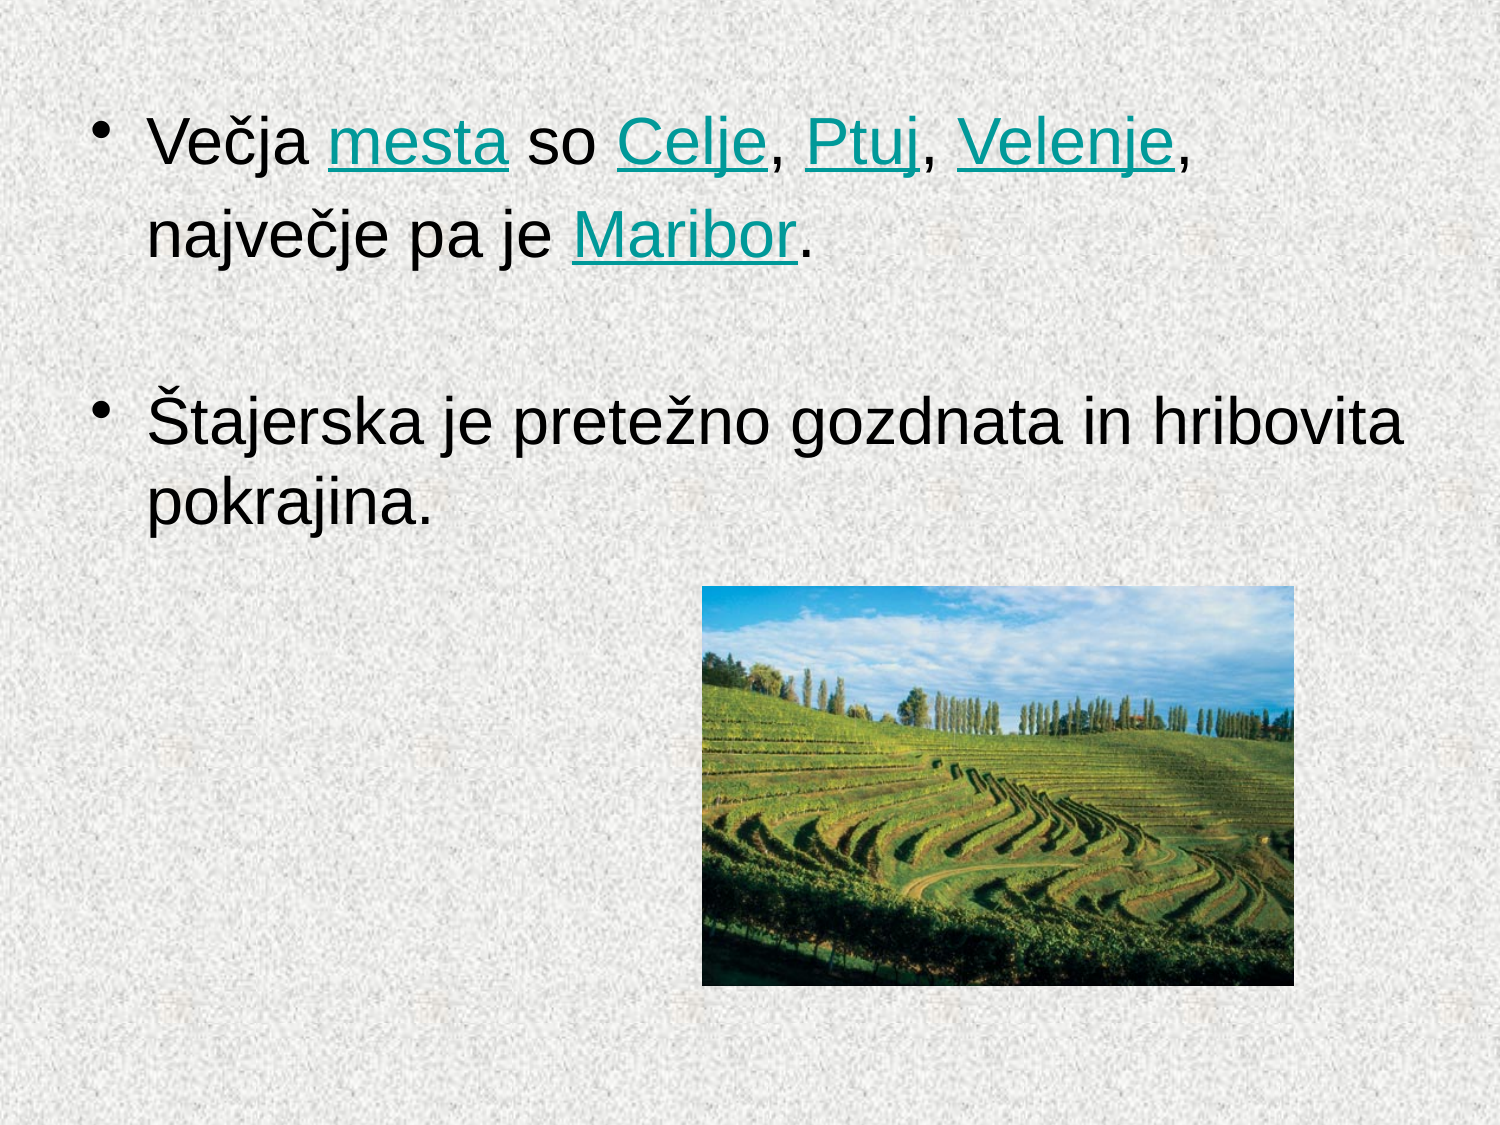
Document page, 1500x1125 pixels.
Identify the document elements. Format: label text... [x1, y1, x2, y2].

list Večja mesta so Celje, Ptuj, Velenje, največje pa je Maribor. Štajerska je pretežno gozdnata in hribovita pokrajina. [75, 90, 1425, 1005]
picture [0, 0, 1500, 1125]
